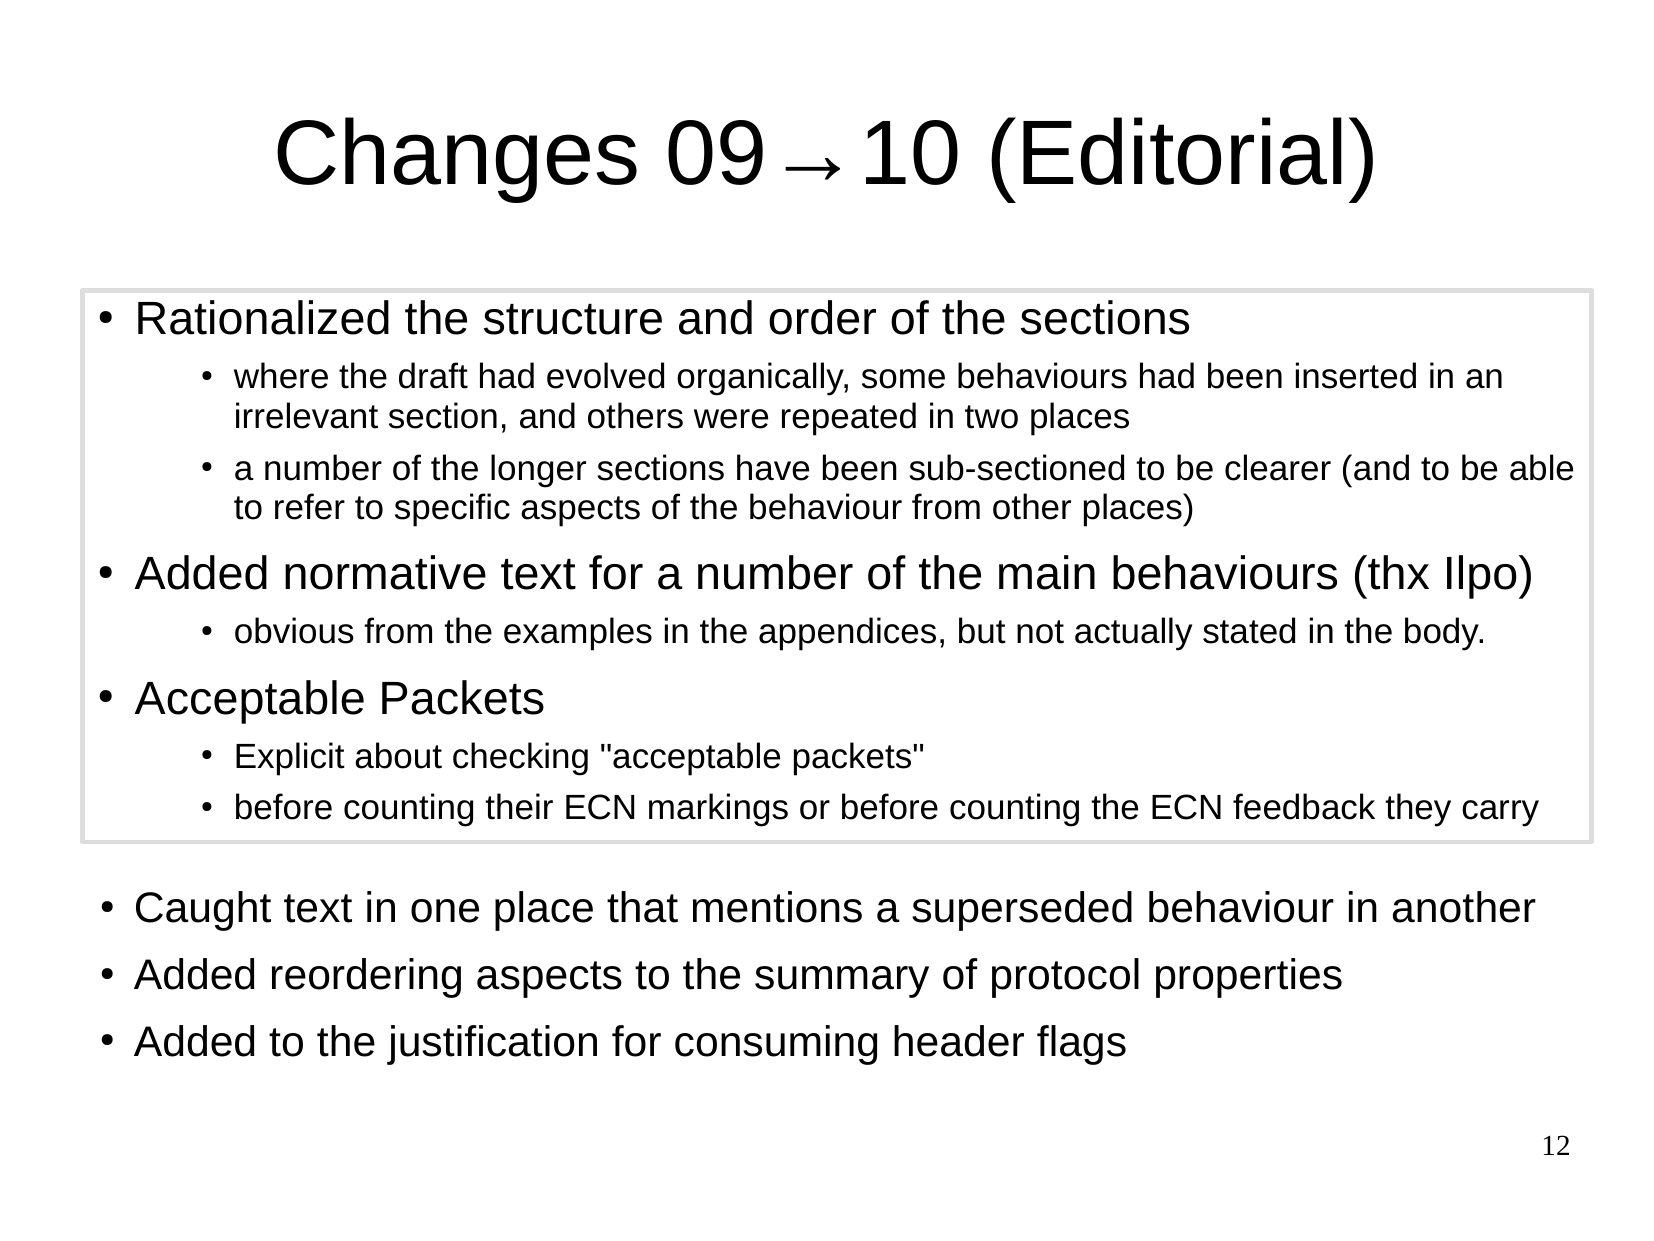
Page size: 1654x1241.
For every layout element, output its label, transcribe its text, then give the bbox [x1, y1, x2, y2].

list Caught text in one place that mentions a superseded behaviour in another Added reordering aspects to the summary of protocol properties Added to the justification for consuming header flags [88, 884, 1572, 1093]
list Rationalized the structure and order of the sections where the draft had evolved organically, some behaviours had been inserted in an irrelevant section, and others were repeated in two places a number of the longer sections have been sub-sectioned to be clearer (and to be able to refer to specific aspects of the behaviour from other places) Added normative text for a number of the main behaviours (thx Ilpo) obvious from the examples in the appendices, but not actually stated in the body. Acceptable Packets Explicit about checking "acceptable packets" before counting their ECN markings or before counting the ECN feedback they carry [82, 290, 1592, 843]
title Changes 09→10 (Editorial) [82, 49, 1571, 257]
